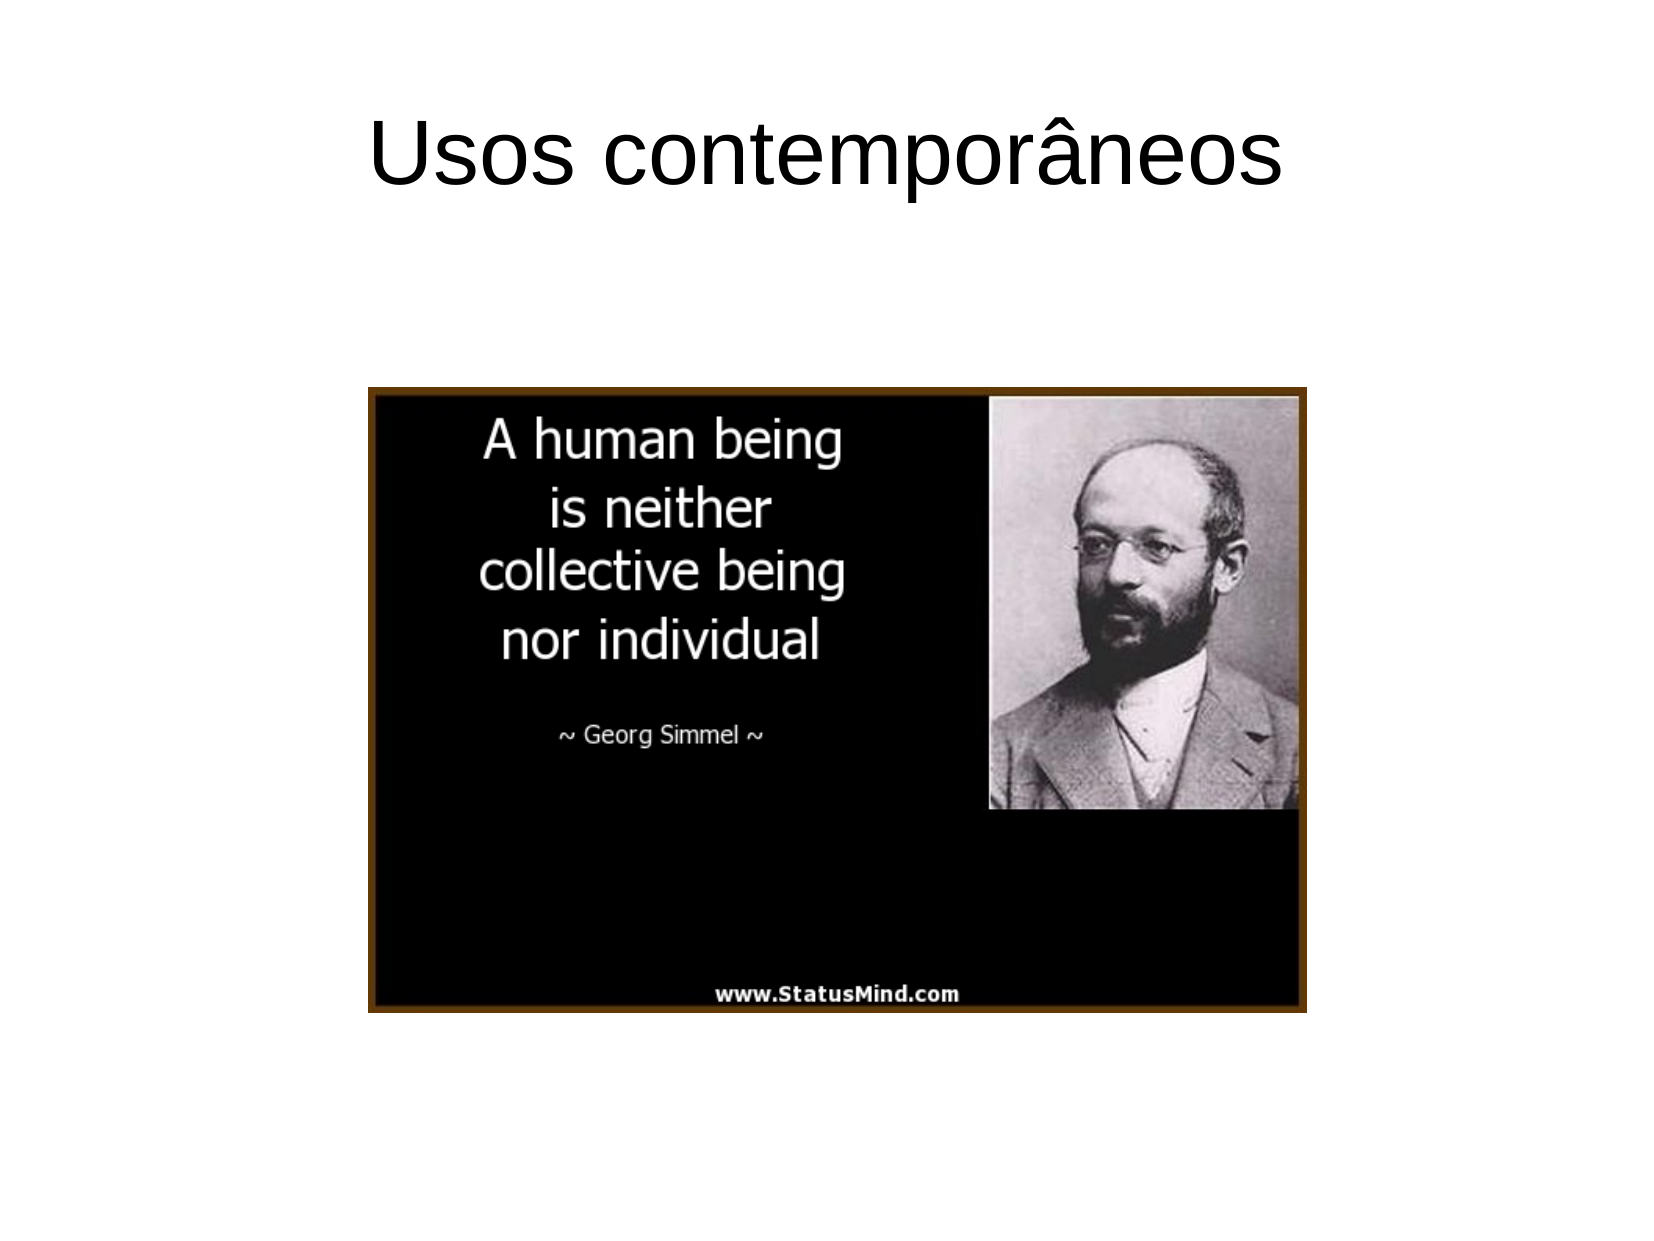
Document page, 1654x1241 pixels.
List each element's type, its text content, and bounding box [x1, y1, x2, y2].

title Usos contemporâneos [82, 49, 1571, 257]
picture [368, 387, 1307, 1013]
